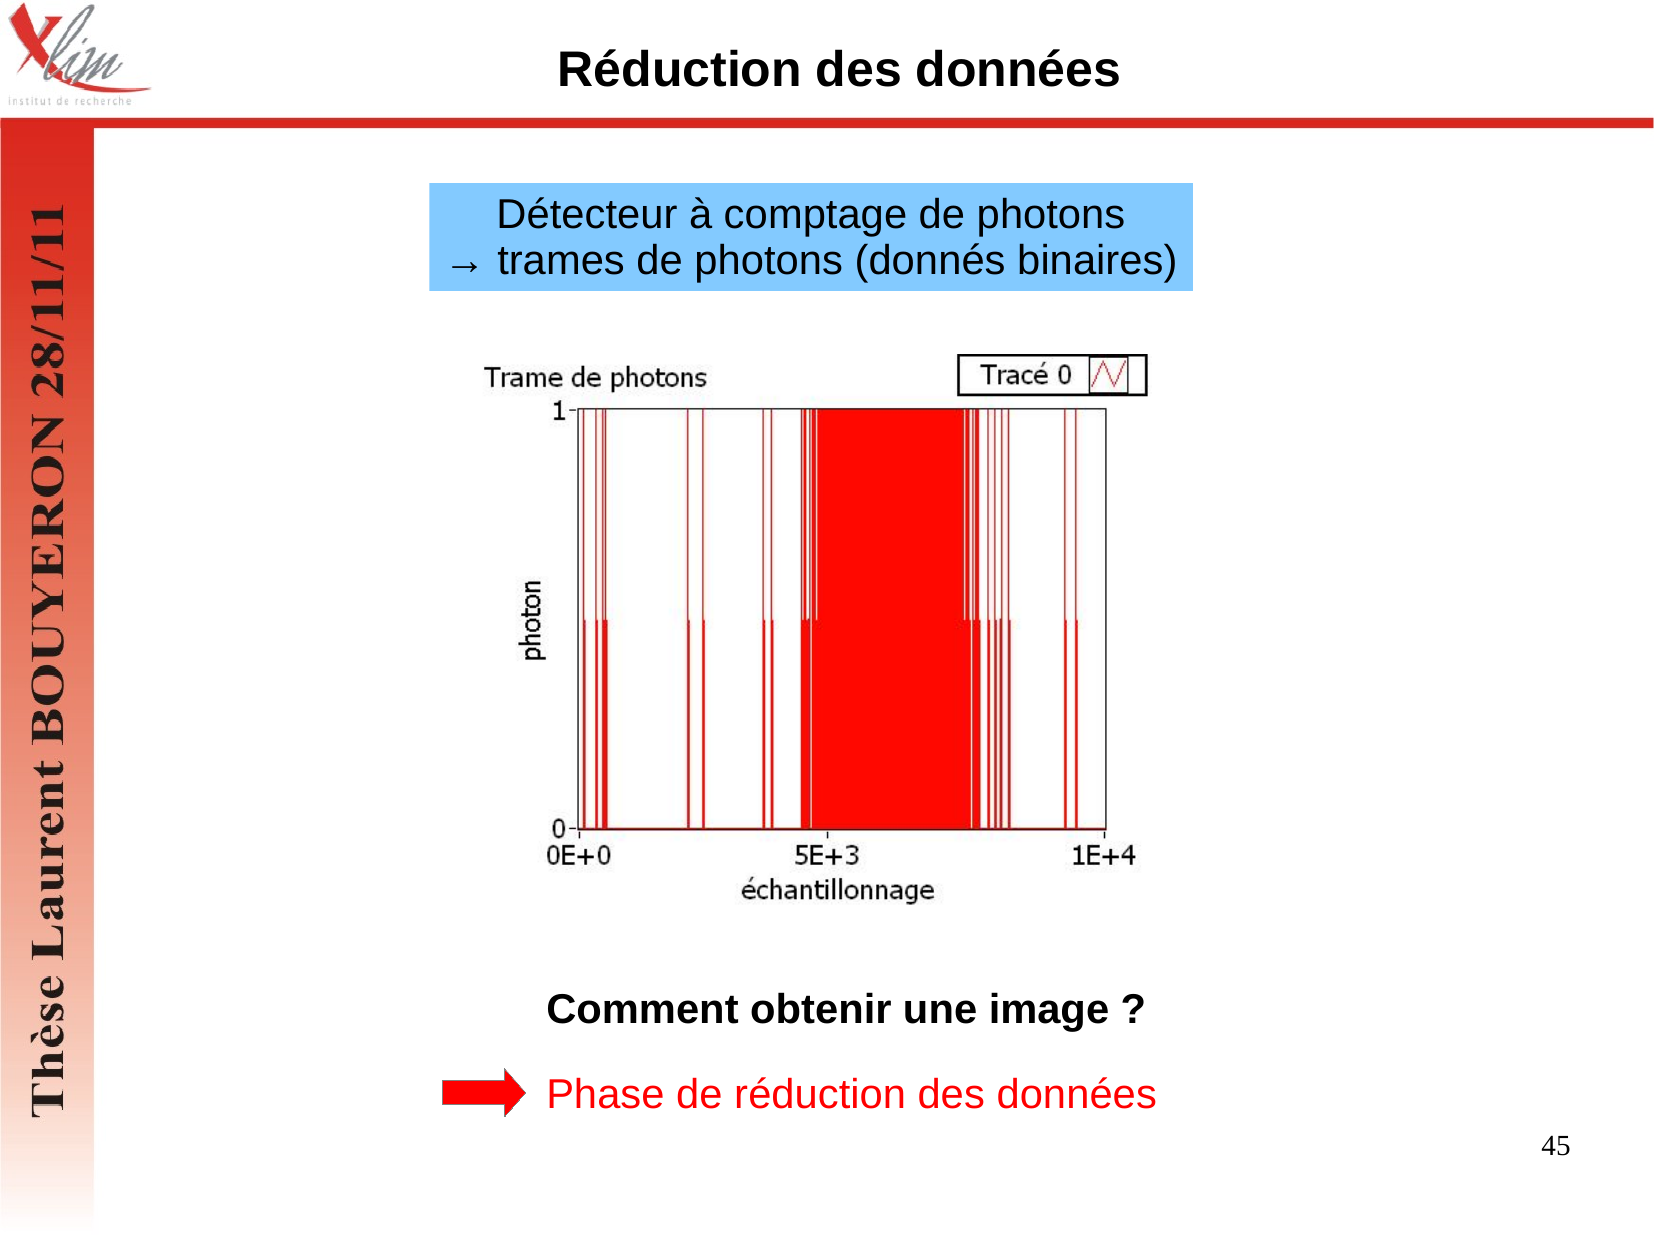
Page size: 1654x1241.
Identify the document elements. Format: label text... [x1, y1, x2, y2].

text_box Réduction des données [435, 12, 1244, 120]
text_box [442, 1068, 526, 1117]
text_box Détecteur à comptage de photons → trames de photons (donnés binaires) [429, 183, 1193, 291]
text_box Comment obtenir une image ? [531, 978, 1217, 1040]
text_box Phase de réduction des données [531, 1062, 1217, 1125]
picture [0, 0, 1654, 1241]
